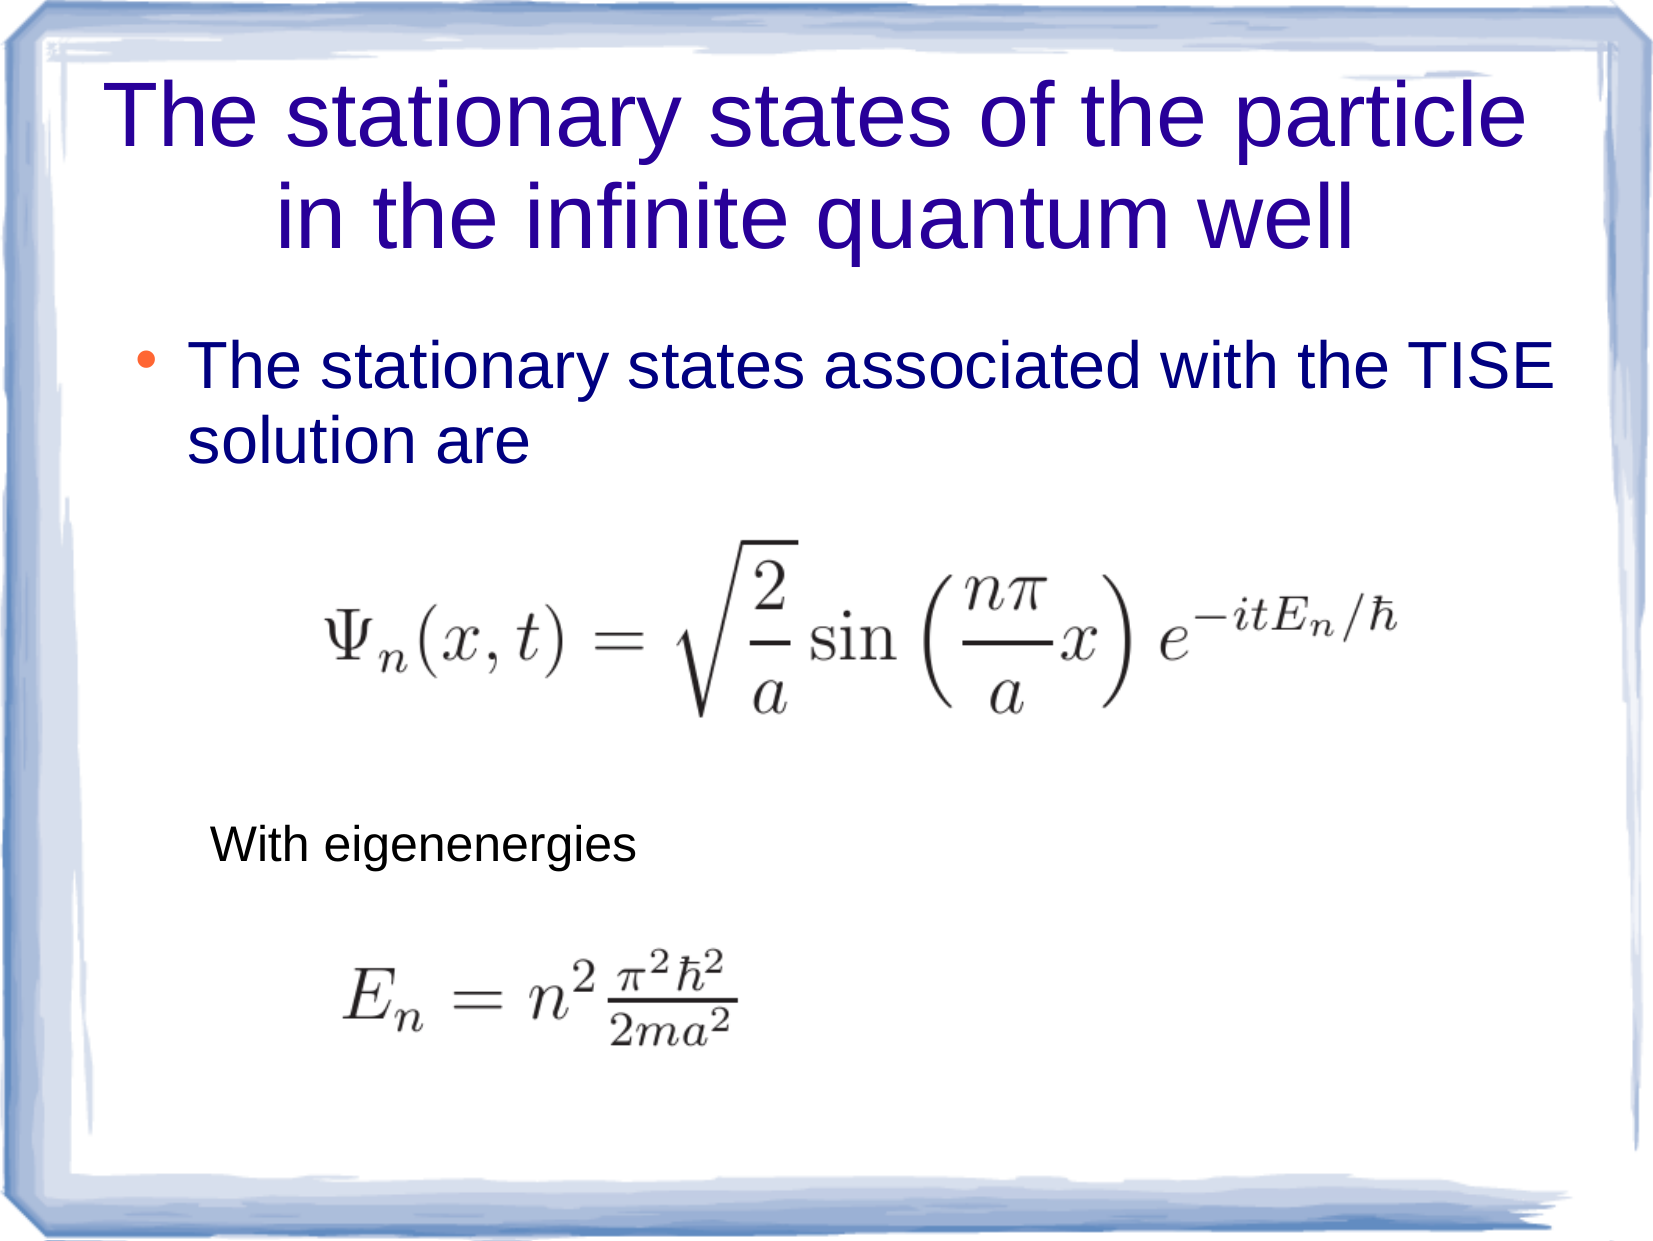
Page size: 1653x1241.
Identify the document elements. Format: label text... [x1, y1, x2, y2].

title The stationary states of the particle in the infinite quantum well [72, 58, 1561, 270]
picture [0, 0, 1653, 1241]
list The stationary states associated with the TISE solution are [117, 324, 1571, 1144]
text_box With eigenenergies [195, 809, 946, 881]
